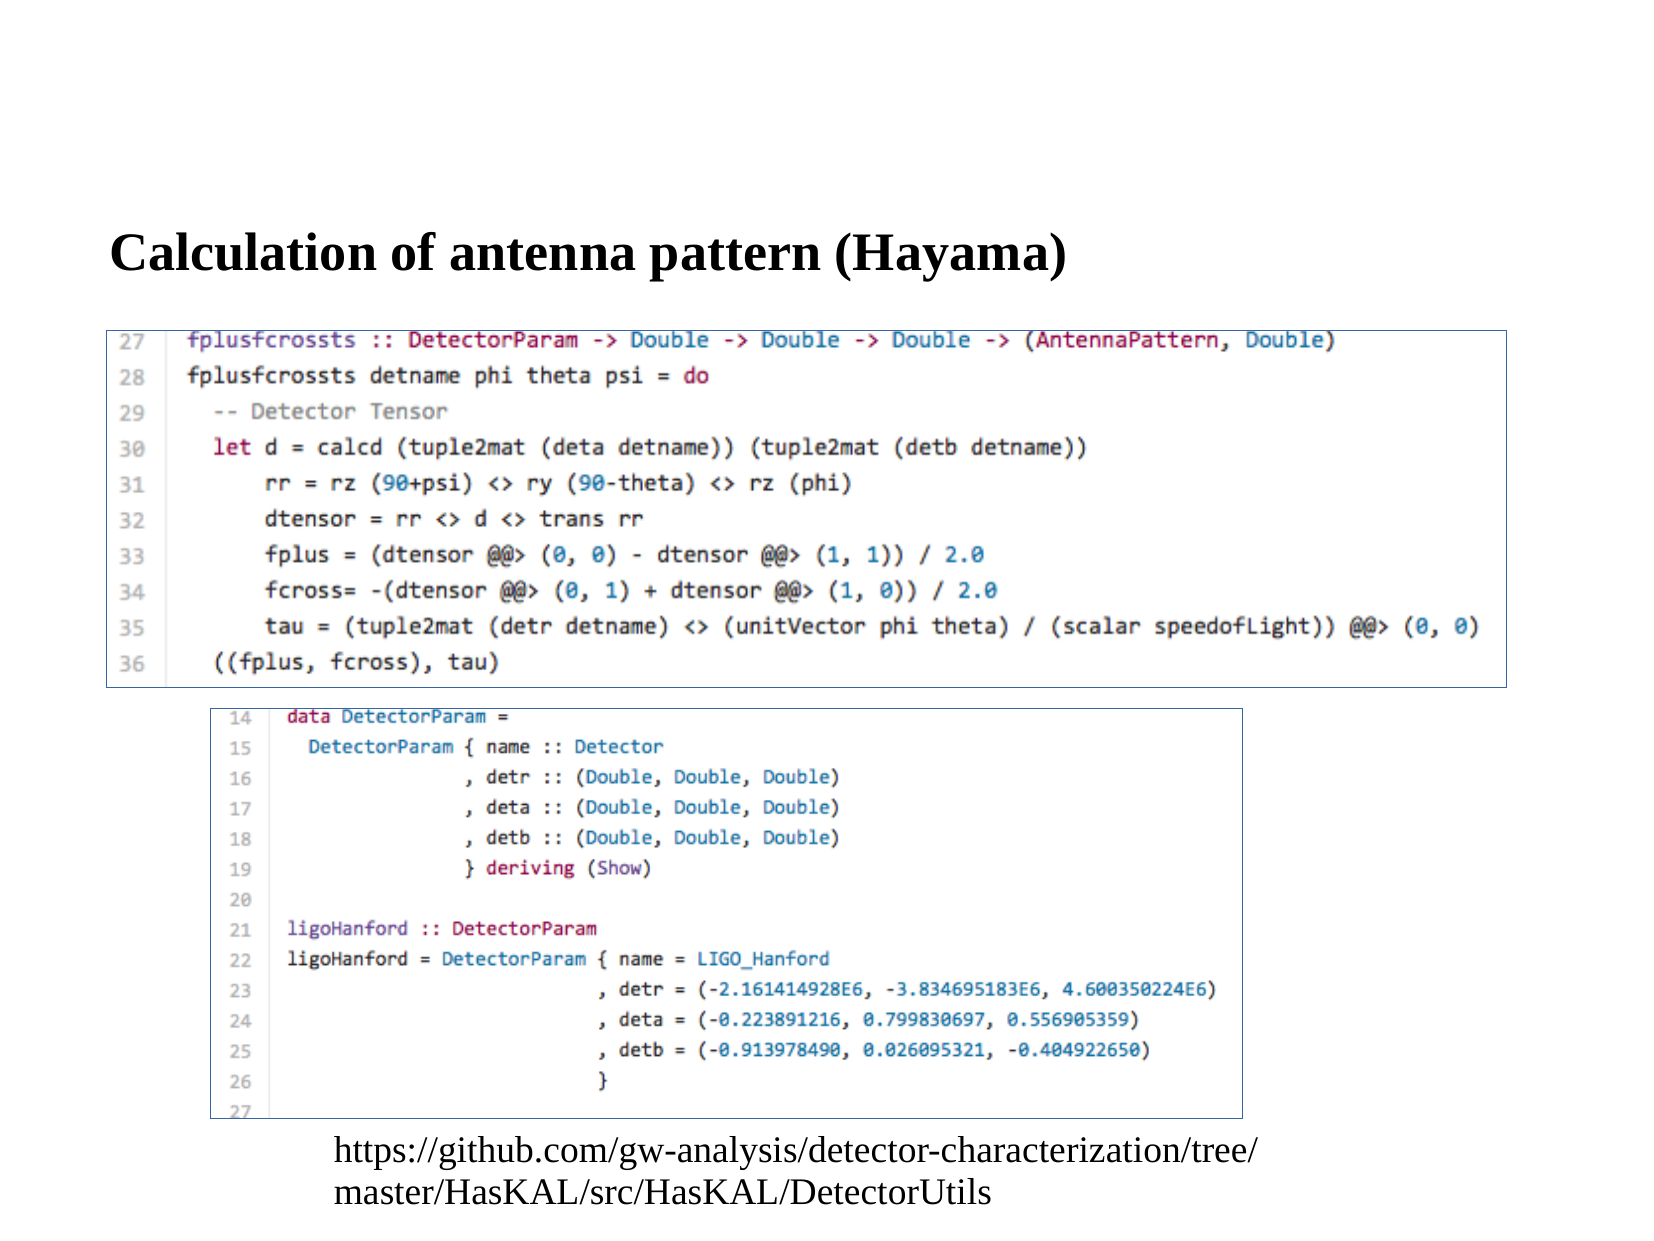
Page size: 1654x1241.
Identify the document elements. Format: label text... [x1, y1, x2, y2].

text_box https://github.com/gw-analysis/detector-characterization/tree/master/HasKAL/src/HasKAL/DetectorUtils [318, 1122, 1395, 1220]
picture [106, 330, 1507, 688]
picture [210, 708, 1243, 1119]
text_box Calculation of antenna pattern (Hayama) [94, 214, 1182, 284]
